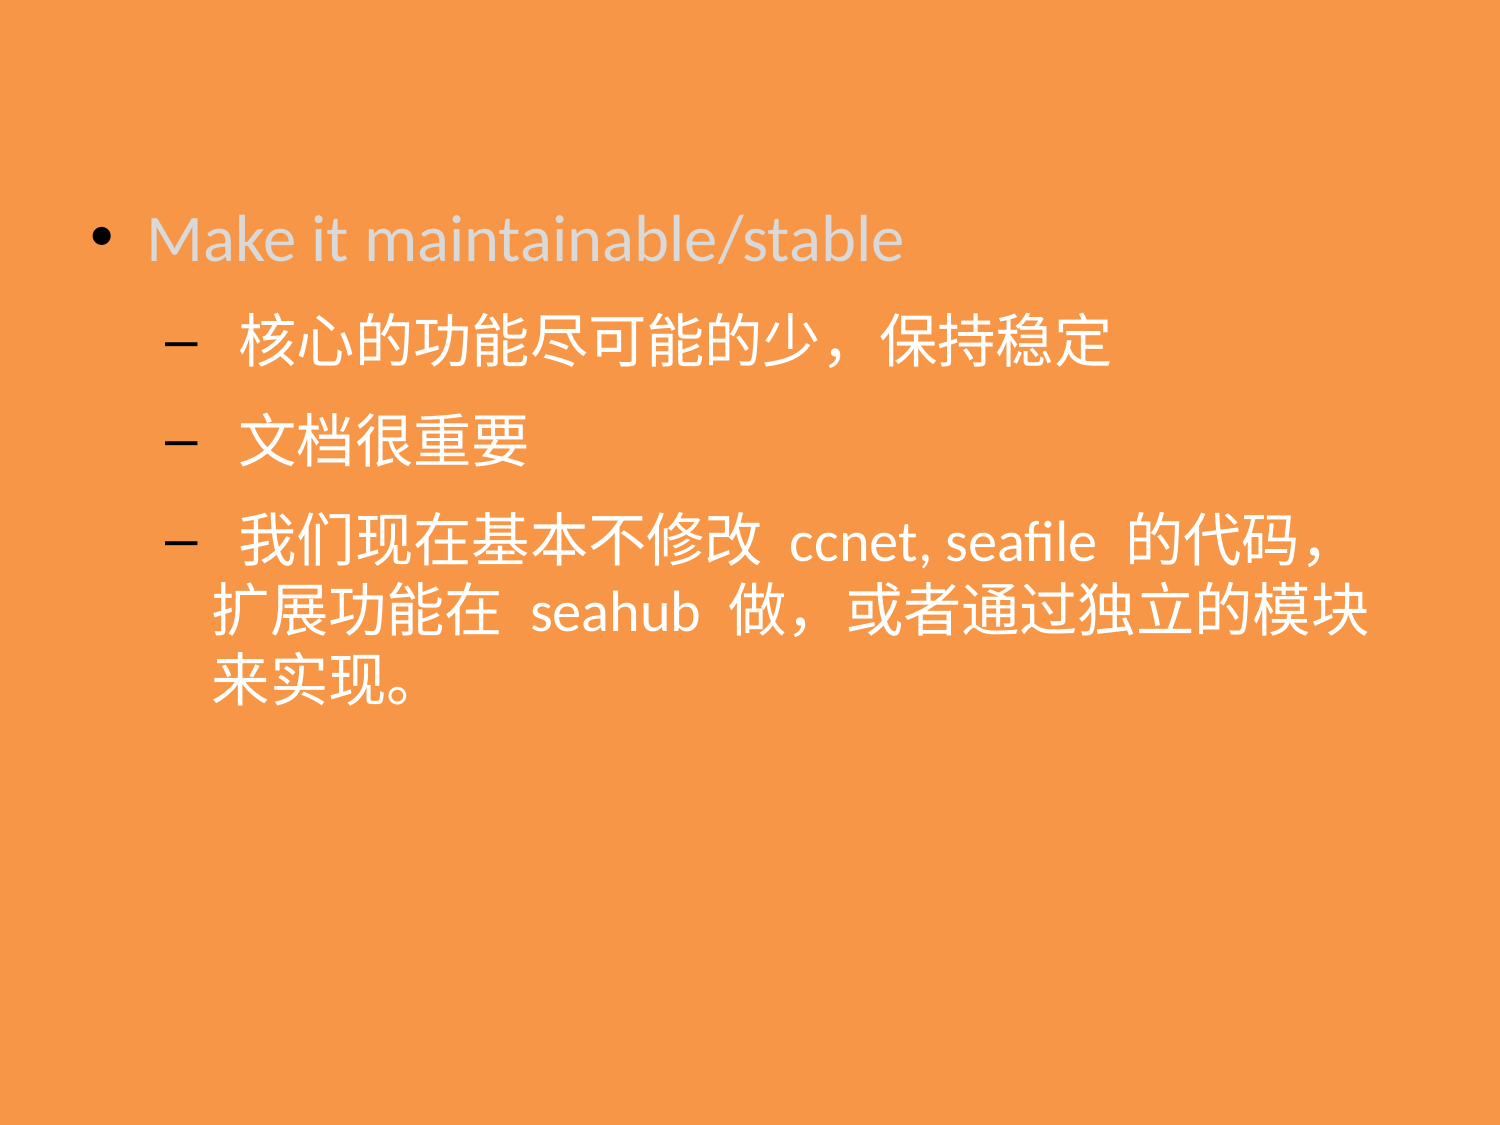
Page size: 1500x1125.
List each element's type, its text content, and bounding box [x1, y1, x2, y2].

list Make it maintainable/stable 核心的功能尽可能的少，保持稳定 文档很重要 我们现在基本不修改 ccnet, seafile 的代码，扩展功能在 seahub 做，或者通过独立的模块来实现。 [75, 187, 1425, 1005]
